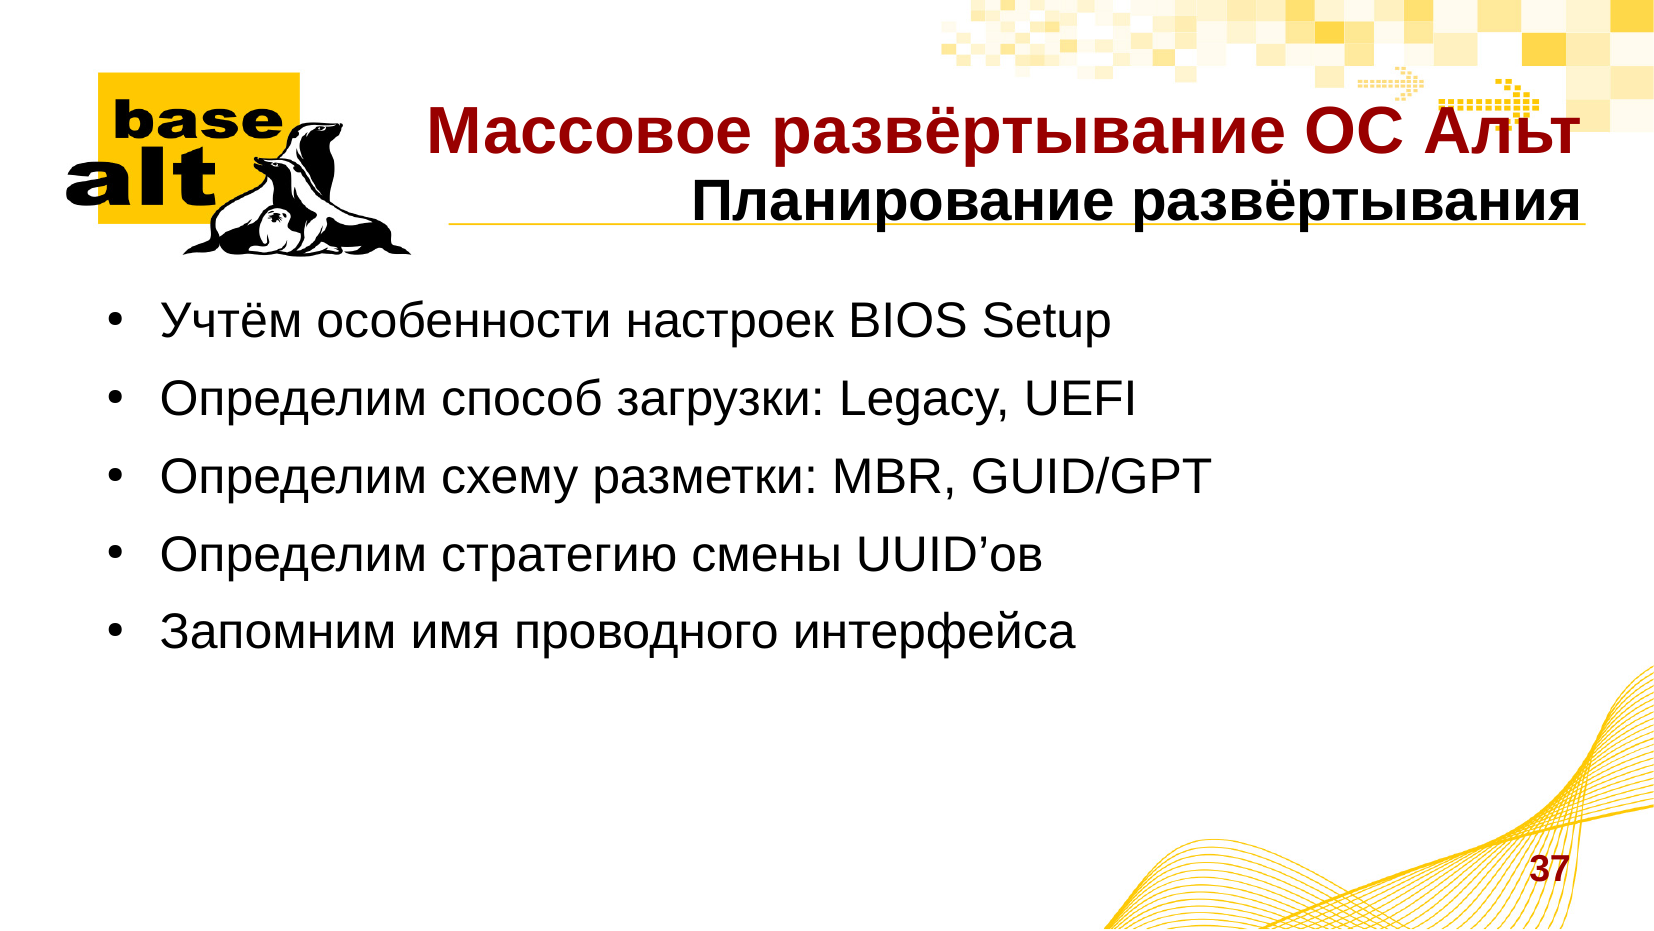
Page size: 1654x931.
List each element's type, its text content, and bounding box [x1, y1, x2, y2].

picture [0, 0, 1654, 931]
list Учтём особенности настроек BIOS Setup Определим способ загрузки: Legacy, UEFI Определим схему разметки: MBR, GUID/GPT Определим стратегию смены UUID’ов Запомним имя проводного интерфейса [88, 292, 1577, 846]
title Массовое развёртывание ОС Альт Планирование развёртывания [372, 81, 1583, 245]
